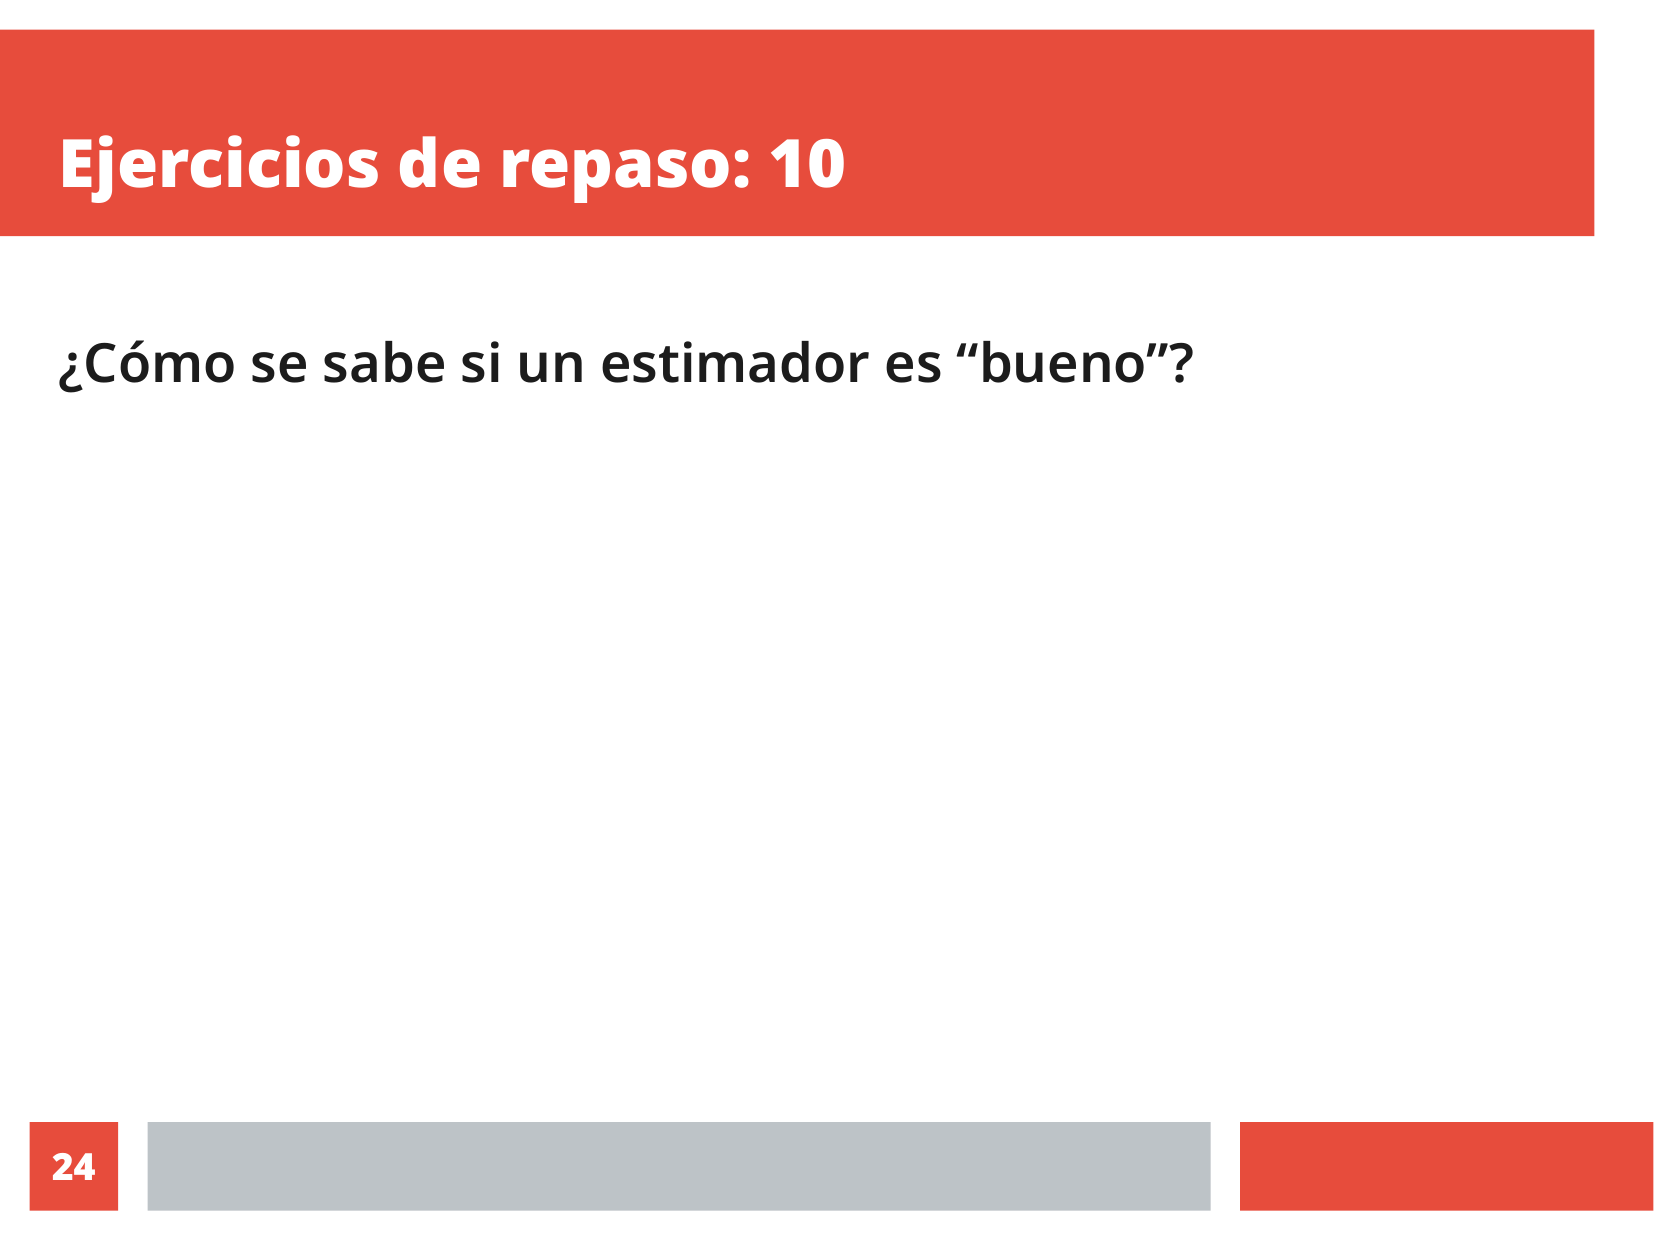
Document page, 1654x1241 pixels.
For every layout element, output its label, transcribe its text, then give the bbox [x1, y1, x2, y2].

title Ejercicios de repaso: 10 [59, 59, 1595, 207]
list ¿Cómo se sabe si un estimador es “bueno”? [59, 324, 1565, 1093]
